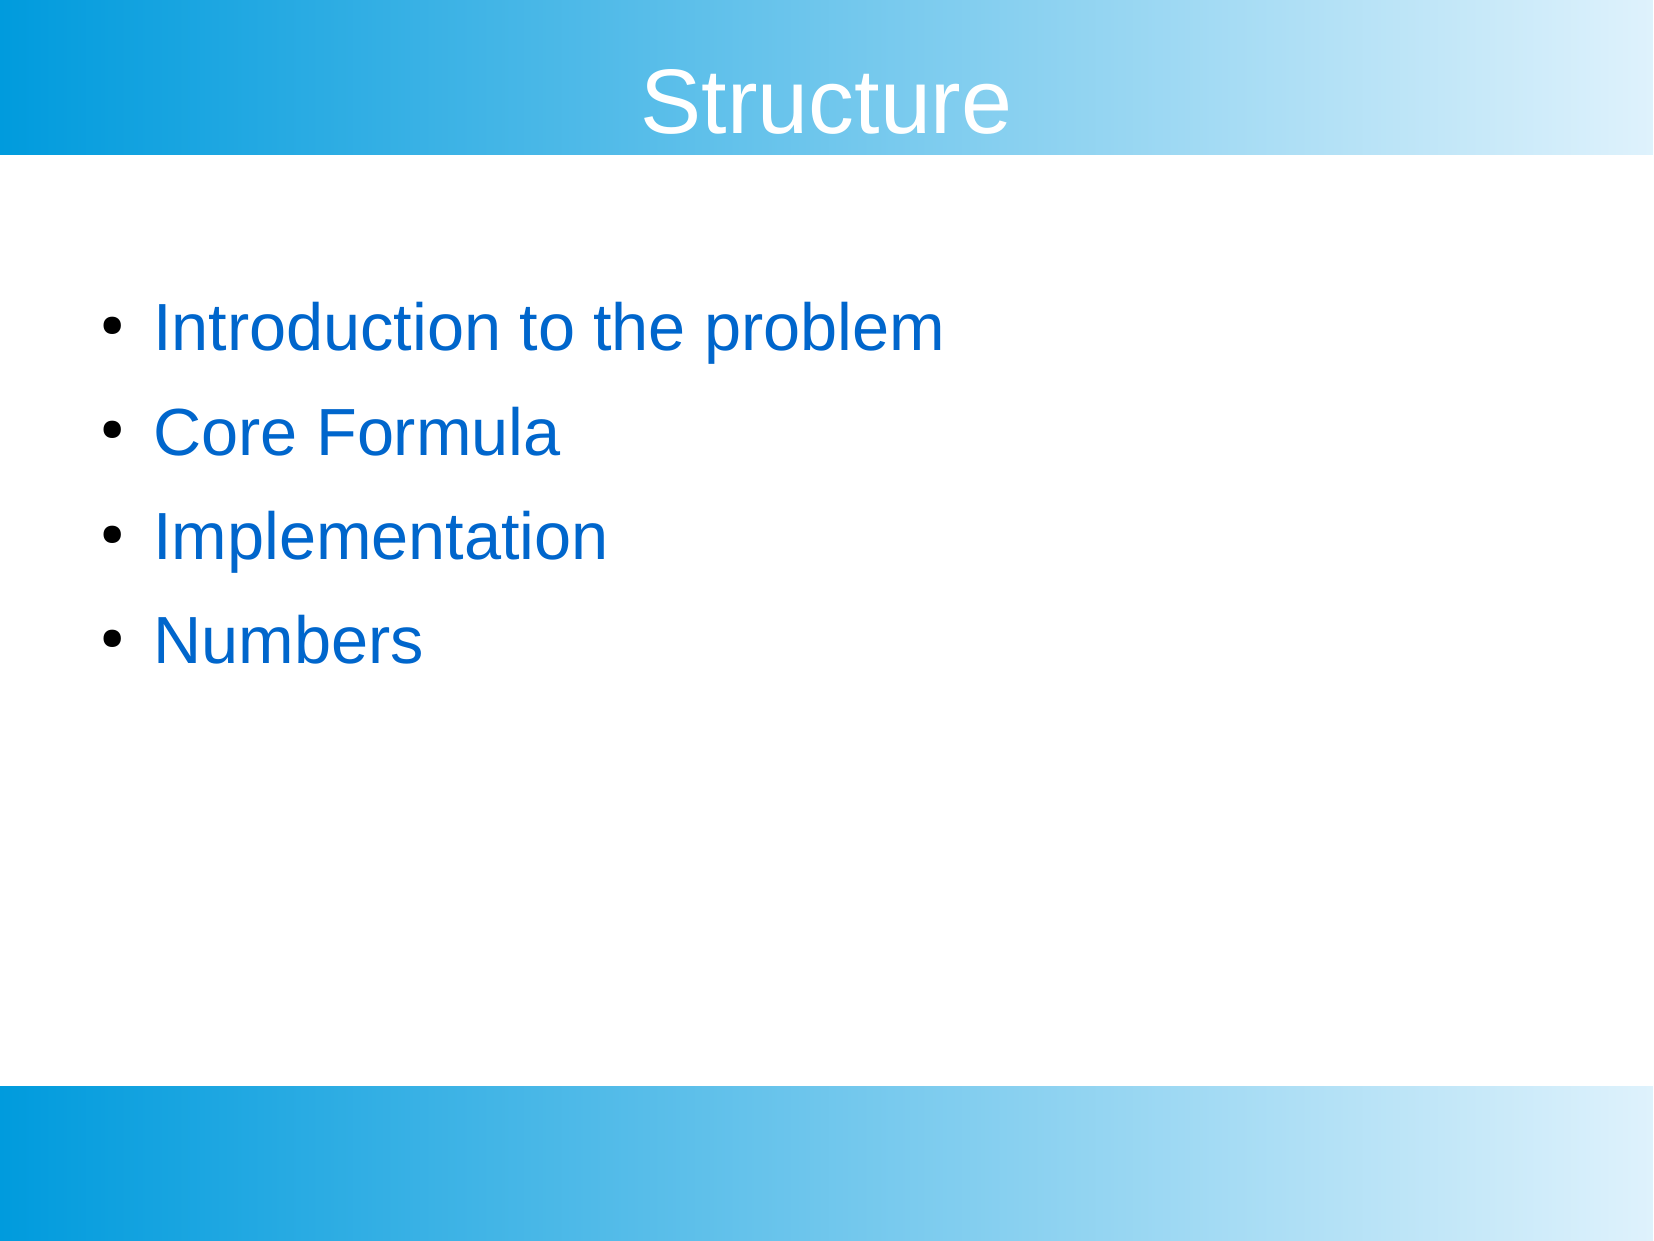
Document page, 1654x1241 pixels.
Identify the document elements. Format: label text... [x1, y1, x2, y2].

title Structure [82, 49, 1571, 155]
list Introduction to the problem Core Formula Implementation Numbers [82, 290, 1571, 1010]
